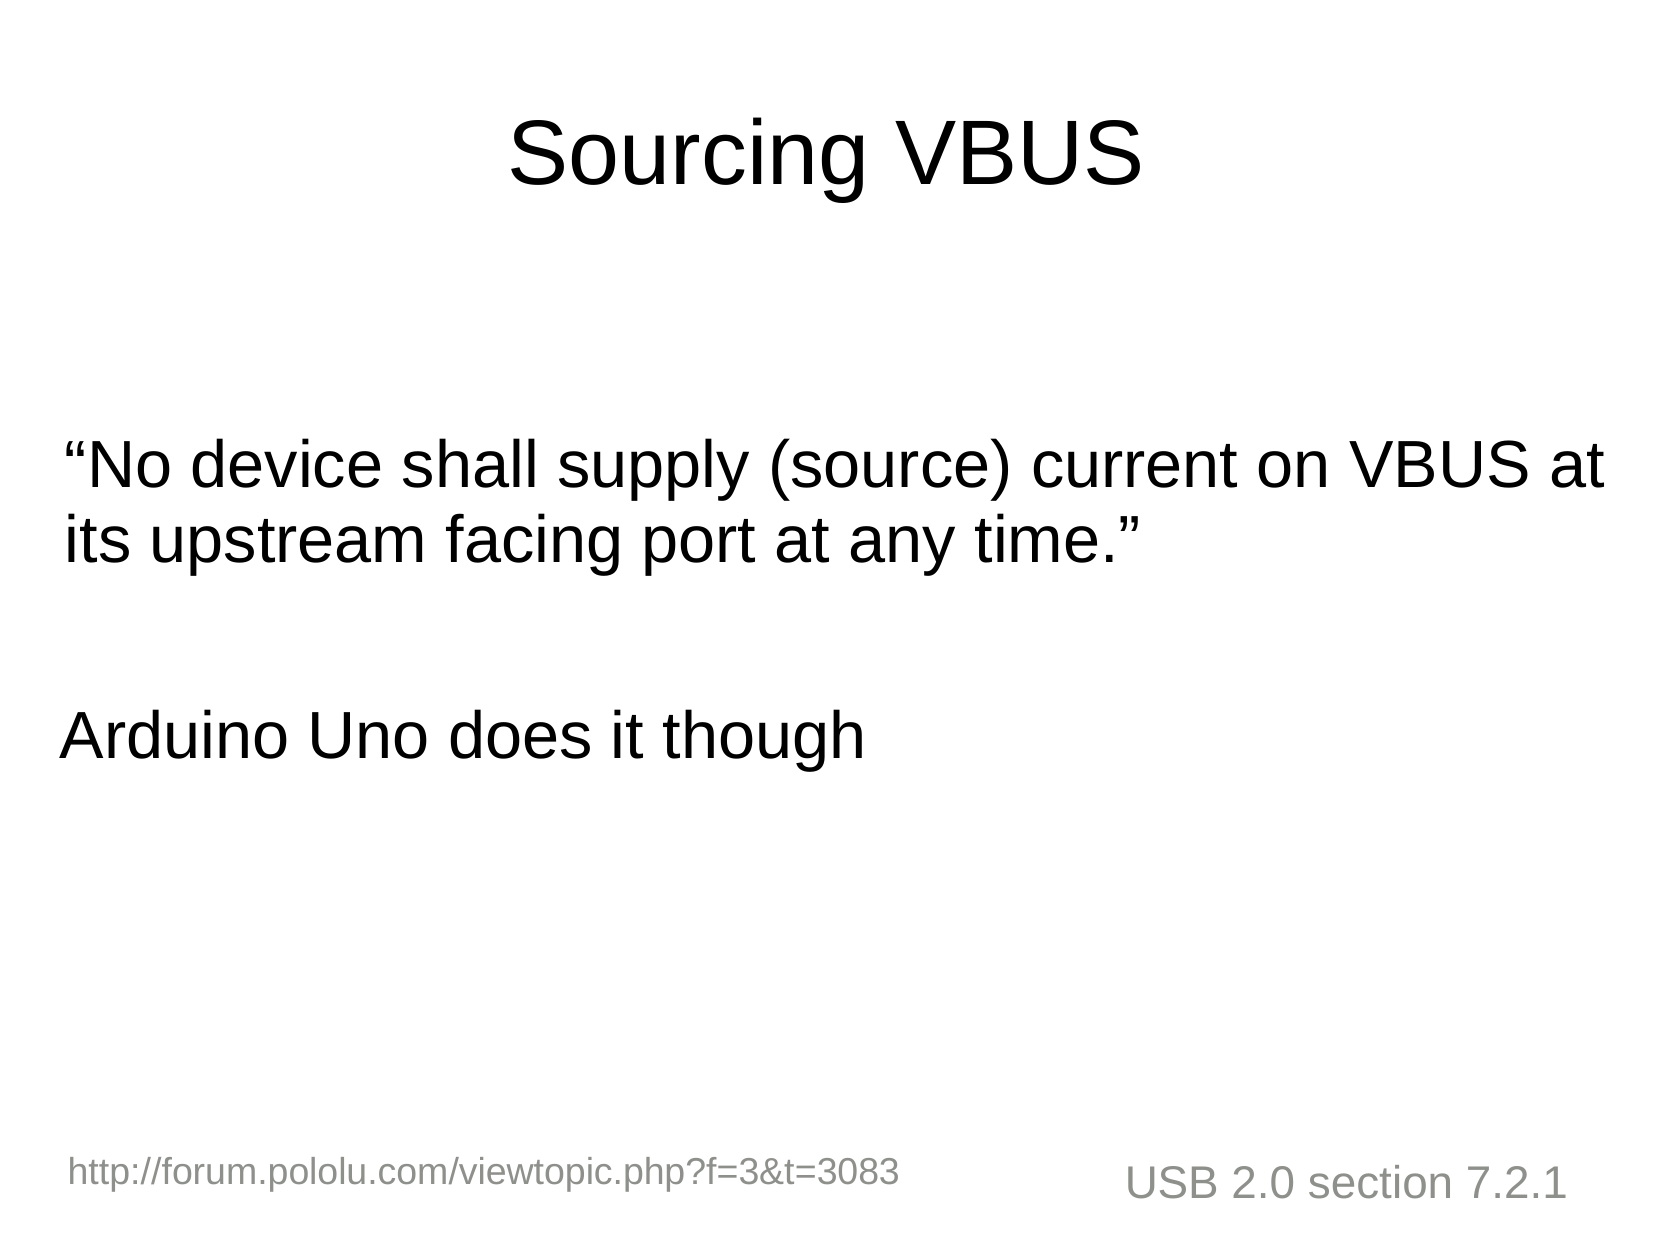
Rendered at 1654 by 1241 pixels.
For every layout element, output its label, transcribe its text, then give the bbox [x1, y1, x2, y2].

title Sourcing VBUS [82, 49, 1571, 257]
text_box “No device shall supply (source) current on VBUS at its upstream facing port at any time.” [50, 420, 1625, 585]
text_box http://forum.pololu.com/viewtopic.php?f=3&t=3083 [52, 1143, 916, 1201]
text_box Arduino Uno does it though [45, 690, 1620, 781]
text_box USB 2.0 section 7.2.1 [1110, 1149, 1651, 1216]
